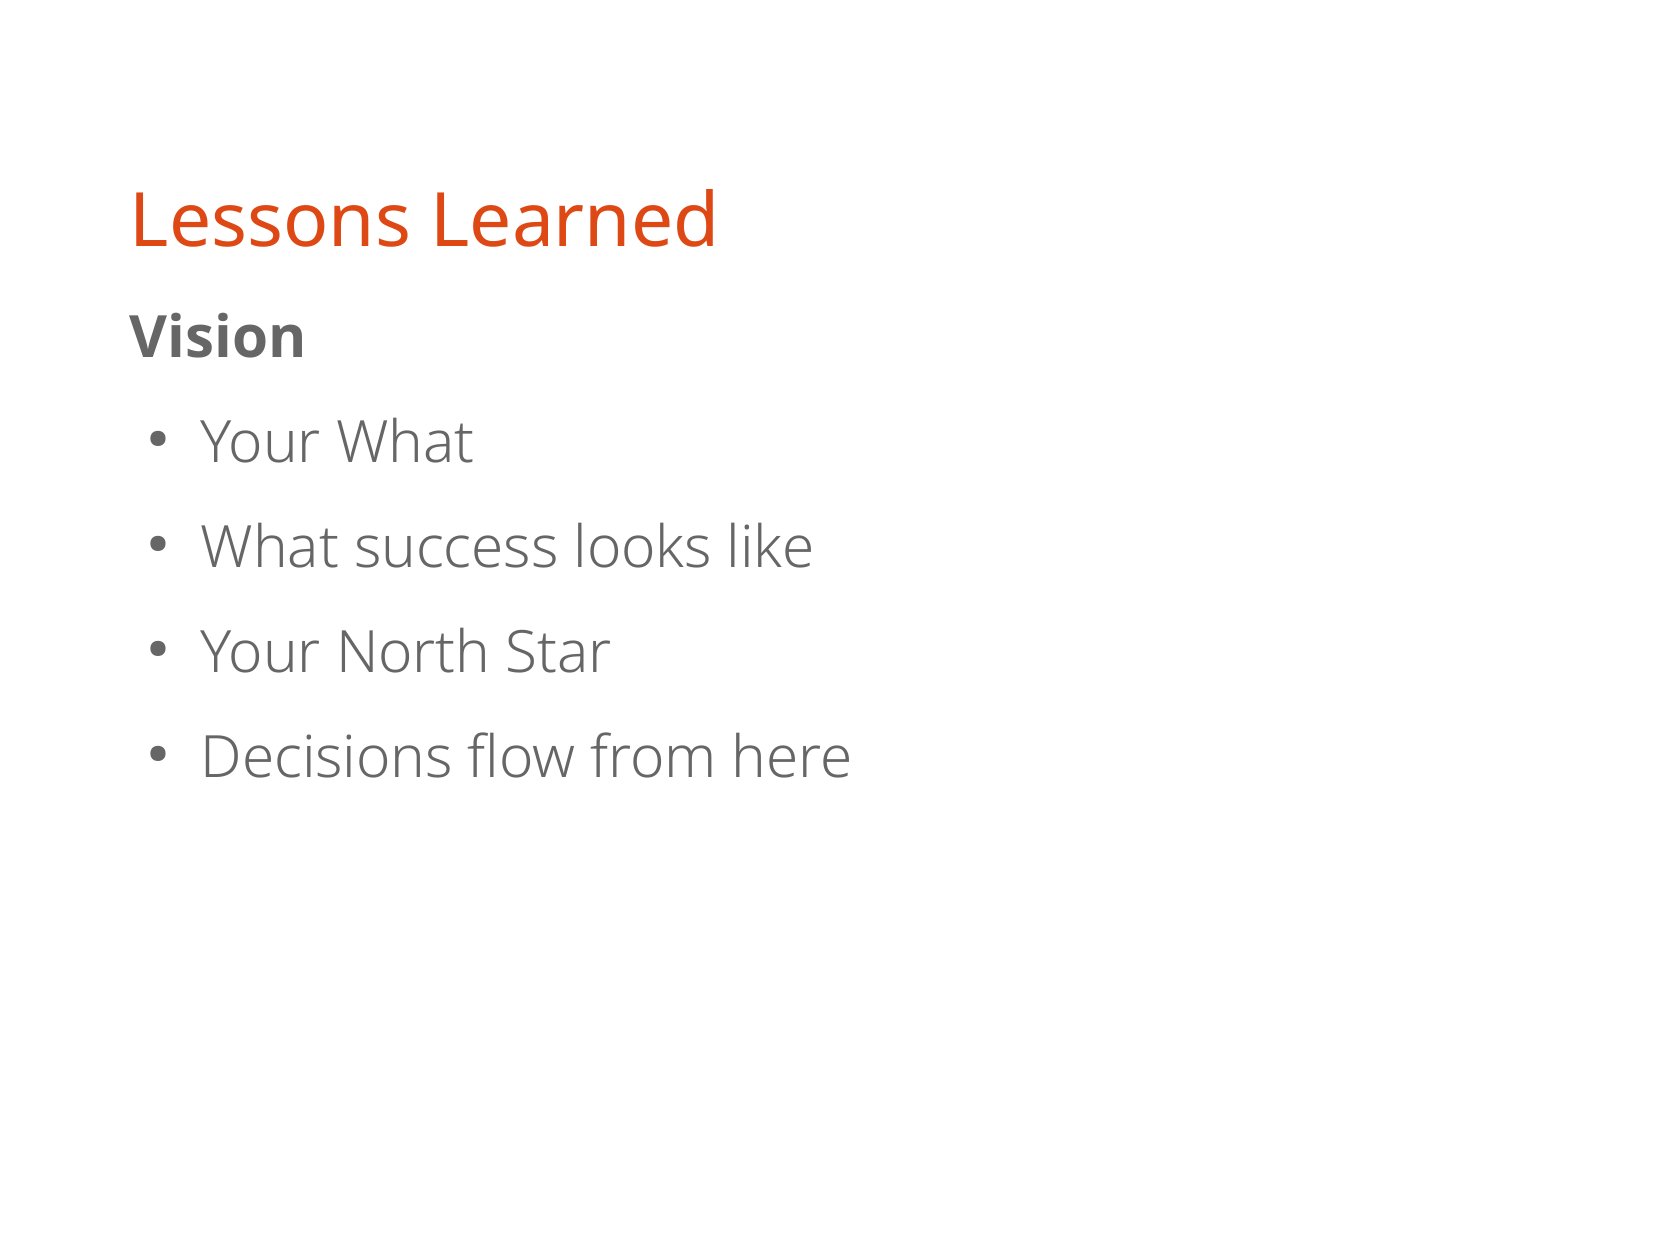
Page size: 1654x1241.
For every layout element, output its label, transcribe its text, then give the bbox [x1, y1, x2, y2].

title Lessons Learned [129, 153, 1518, 281]
list Vision Your What What success looks like Your North Star Decisions flow from here [129, 295, 1518, 1010]
